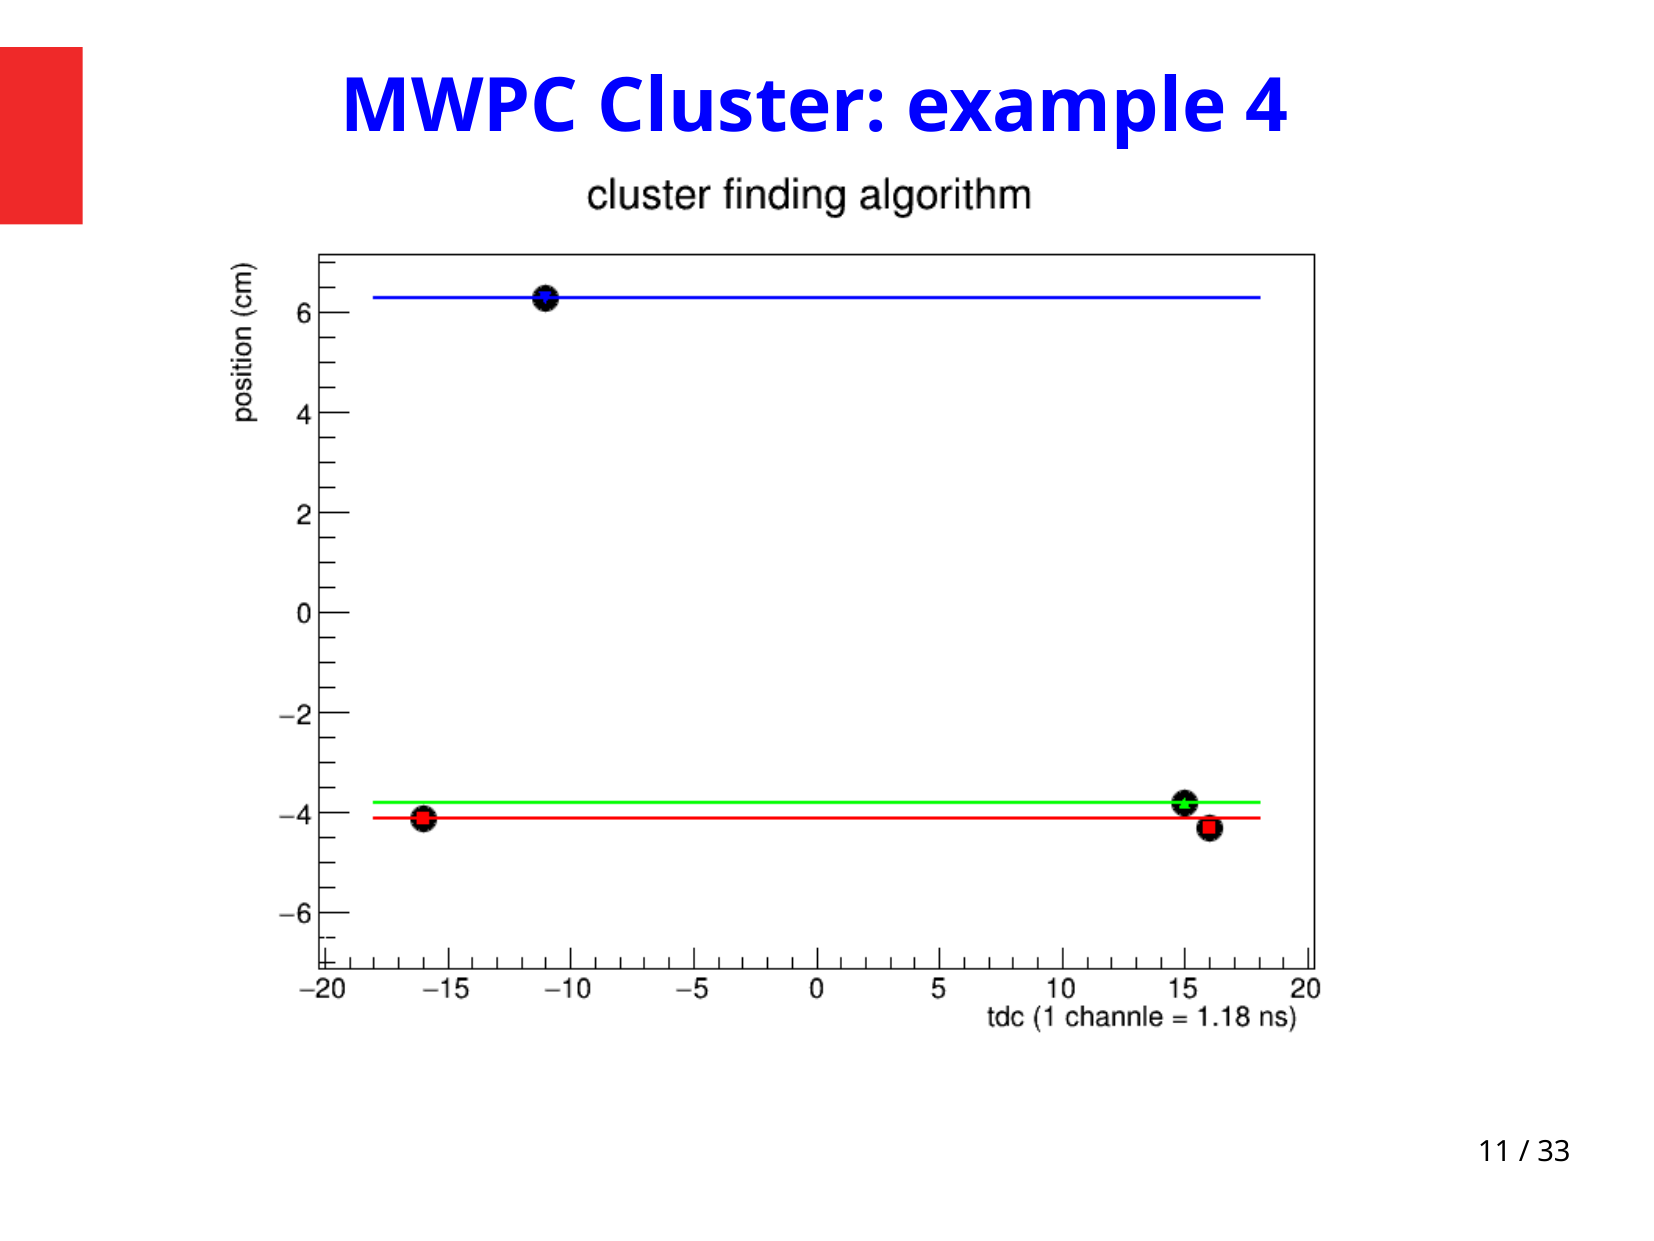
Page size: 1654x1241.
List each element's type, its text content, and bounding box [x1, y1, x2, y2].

title MWPC Cluster: example 4 [88, 51, 1542, 154]
picture [195, 165, 1439, 1059]
